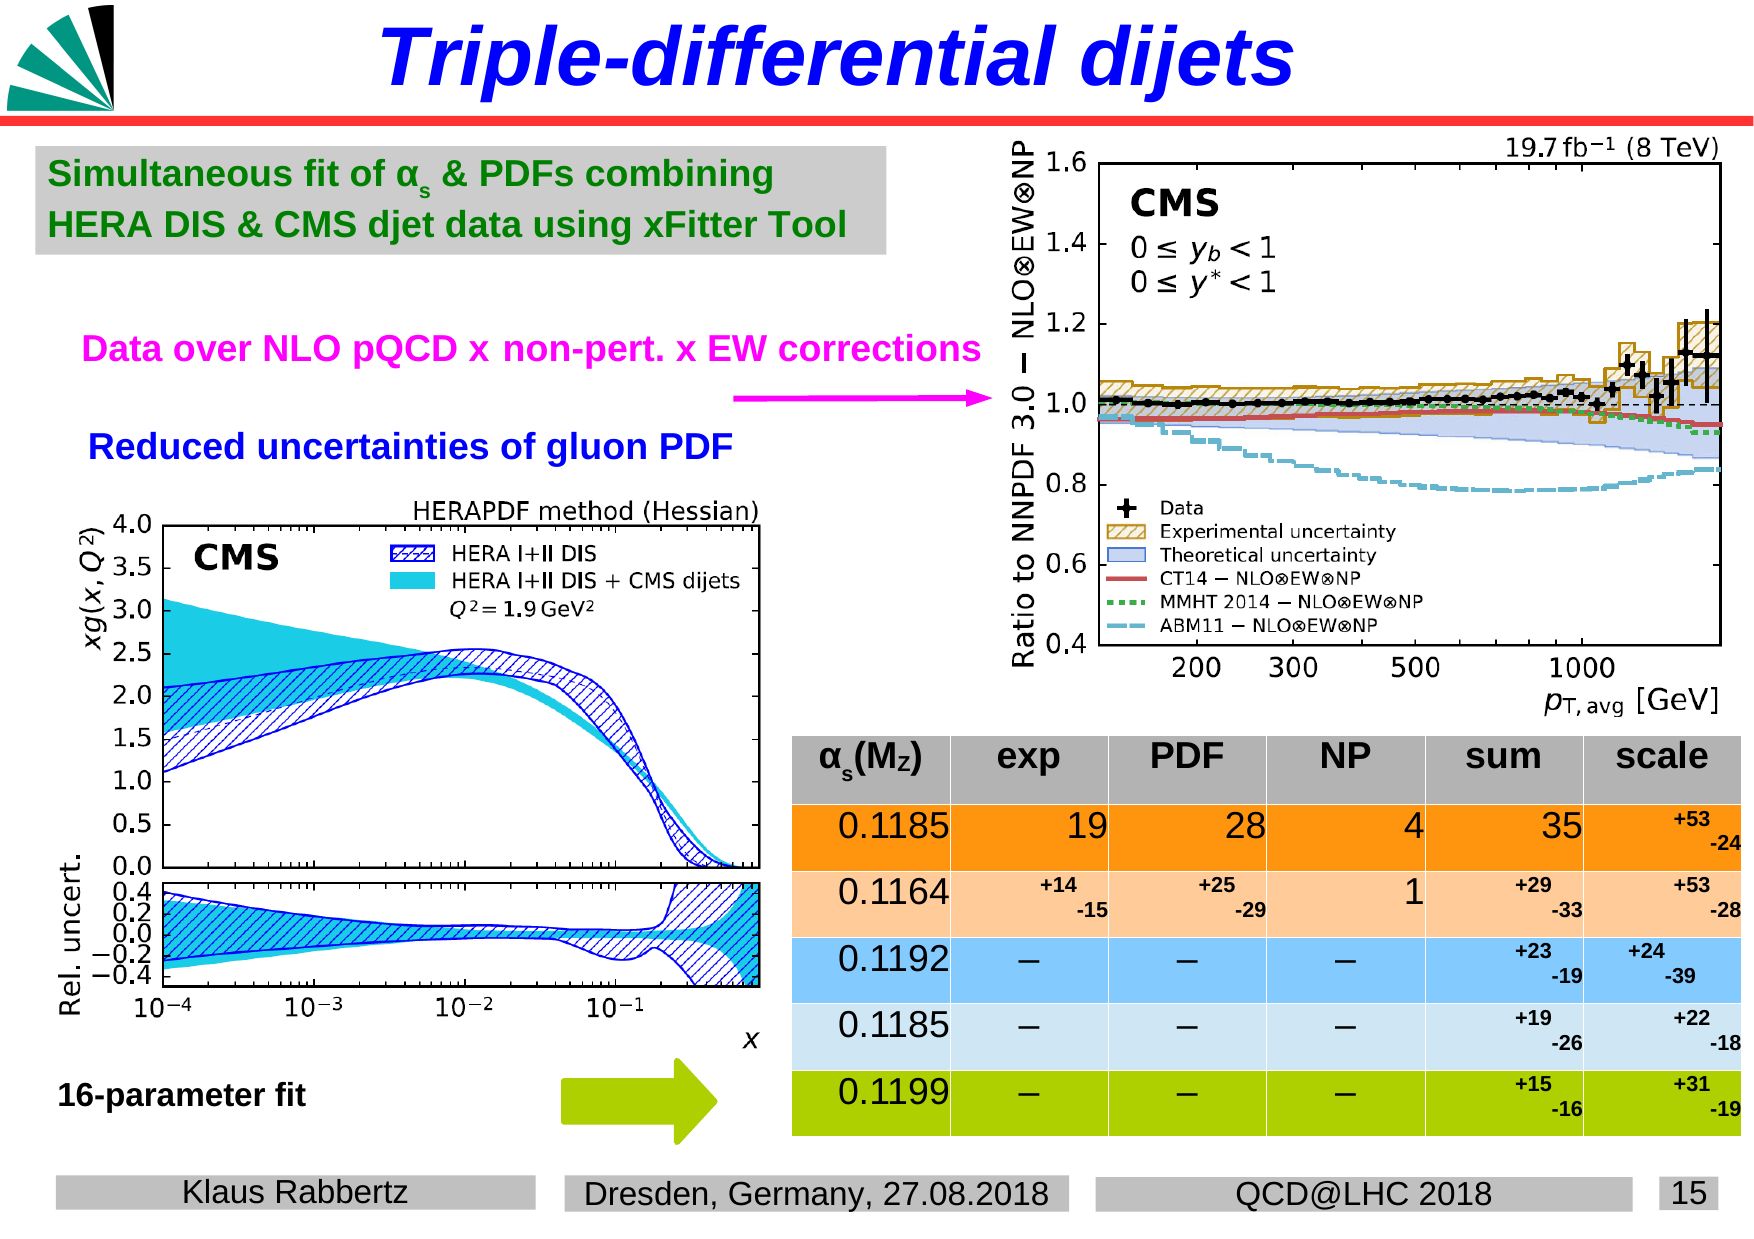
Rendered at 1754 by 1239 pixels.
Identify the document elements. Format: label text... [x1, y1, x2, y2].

table_cell – [951, 1071, 1108, 1136]
table_cell +24-39 [1584, 938, 1741, 1003]
picture [7, 5, 114, 112]
table_cell 4 [1267, 805, 1425, 871]
table_header αs(MZ) [792, 736, 950, 804]
table_cell – [951, 938, 1108, 1003]
text_box [563, 1060, 715, 1143]
table_cell – [1267, 1004, 1425, 1070]
title Triple-differential dijets [129, 0, 1545, 114]
table_cell 28 [1109, 805, 1266, 871]
table_cell 1 [1267, 872, 1425, 937]
table_cell – [1109, 1004, 1266, 1070]
table_cell +31-19 [1584, 1071, 1741, 1136]
picture [998, 133, 1731, 717]
text_box Reduced uncertainties of gluon PDF [76, 419, 761, 479]
table_cell +23-19 [1426, 938, 1583, 1003]
table_cell +29-33 [1426, 872, 1583, 937]
table_cell – [1267, 938, 1425, 1003]
table_cell +15-16 [1426, 1071, 1583, 1136]
table_header NP [1267, 736, 1425, 804]
table_cell 35 [1426, 805, 1583, 871]
table_cell +14-15 [951, 872, 1108, 937]
table_cell 0.1192 [792, 938, 950, 1003]
table_header PDF [1109, 736, 1266, 804]
table_header sum [1426, 736, 1583, 804]
table_cell +22-18 [1584, 1004, 1741, 1070]
table_cell +53-28 [1584, 872, 1741, 937]
picture [49, 494, 771, 1055]
table_cell – [1109, 938, 1266, 1003]
text_box Simultaneous fit of αs & PDFs combining HERA DIS & CMS djet data using xFitter Tool [35, 146, 887, 255]
table_cell – [1267, 1071, 1425, 1136]
table_cell 0.1199 [792, 1071, 950, 1136]
table_cell 0.1164 [792, 872, 950, 937]
text_box Data over NLO pQCD x non-pert. x EW corrections [69, 320, 995, 377]
table_cell +53-24 [1584, 805, 1741, 871]
text_box 16-parameter fit [45, 1070, 329, 1122]
table_header exp [951, 736, 1108, 804]
table_cell +19-26 [1426, 1004, 1583, 1070]
table_header scale [1584, 736, 1741, 804]
table_cell 0.1185 [792, 1004, 950, 1070]
table_cell 0.1185 [792, 805, 950, 871]
table_cell 19 [951, 805, 1108, 871]
table_cell +25-29 [1109, 872, 1266, 937]
table_cell – [951, 1004, 1108, 1070]
table_cell – [1109, 1071, 1266, 1136]
